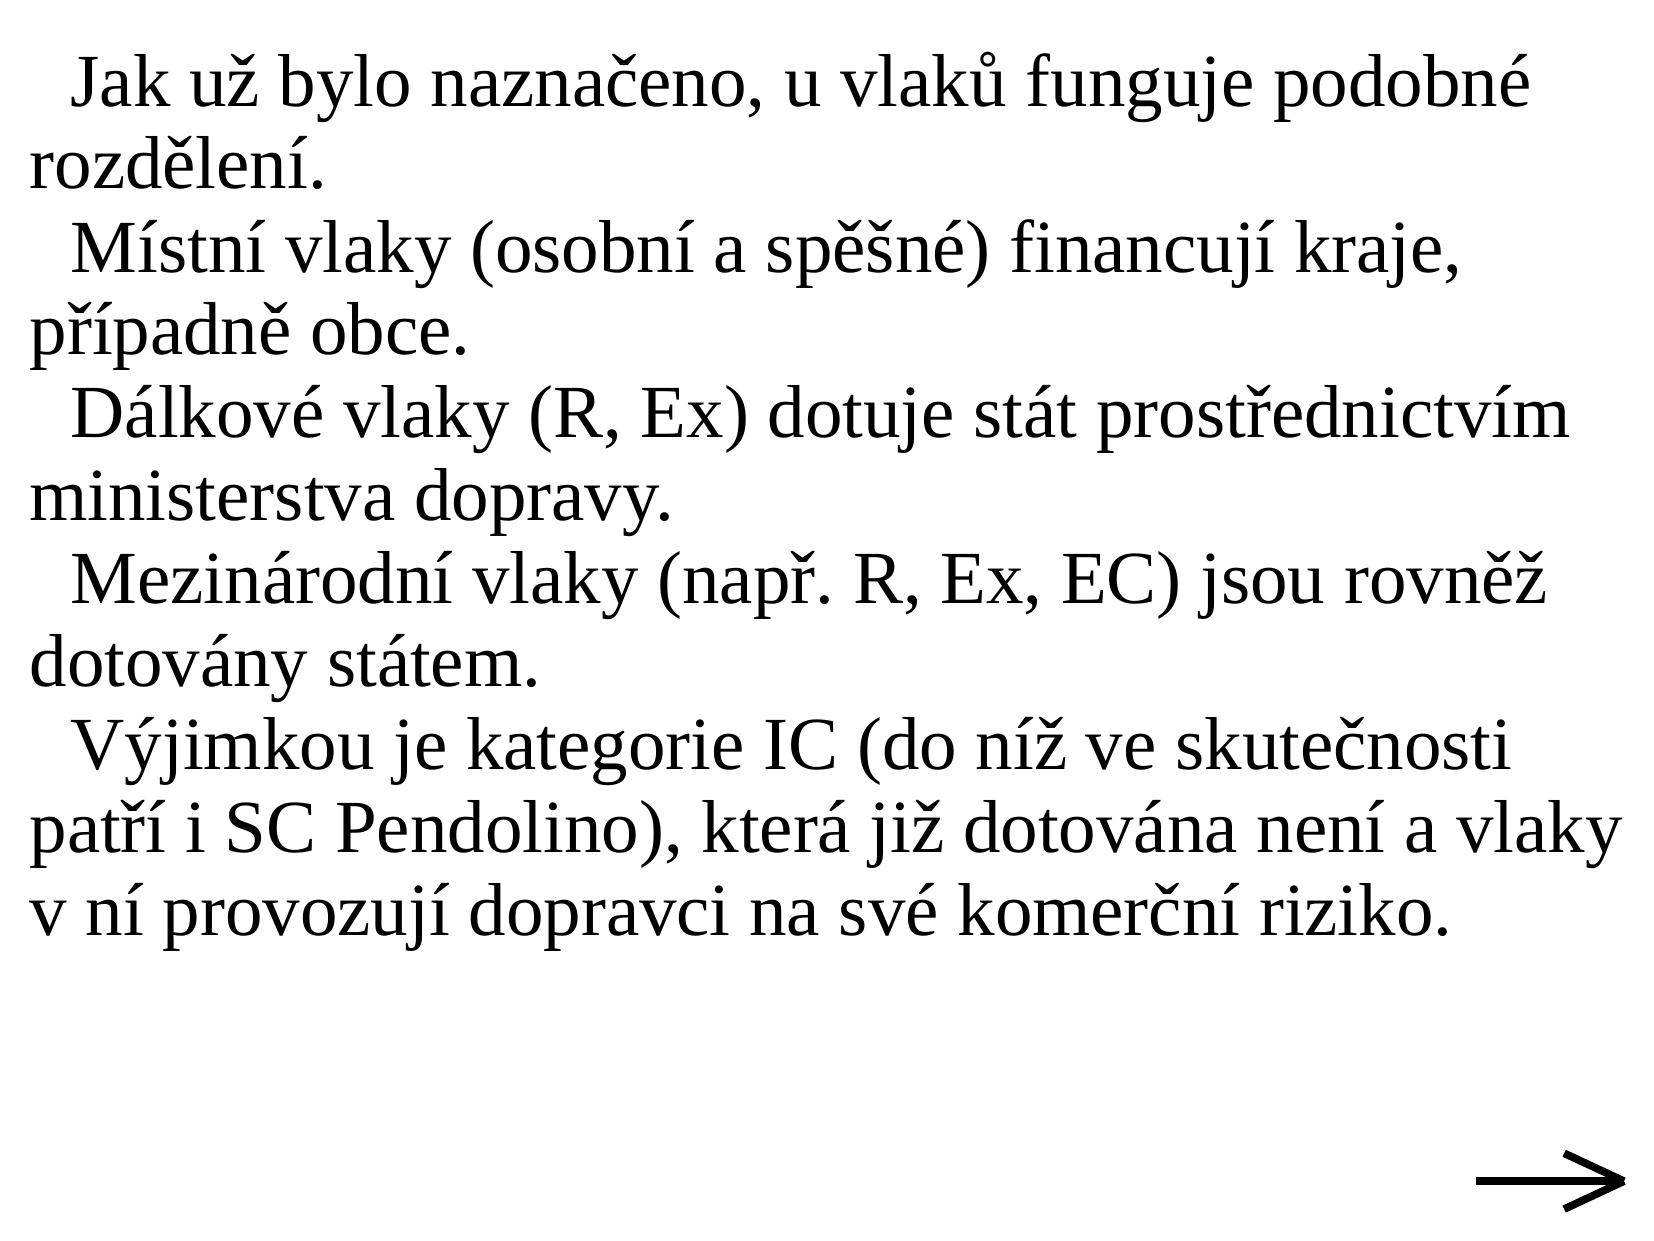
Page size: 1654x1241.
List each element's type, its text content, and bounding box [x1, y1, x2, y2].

text_box Jak už bylo naznačeno, u vlaků funguje podobné rozdělení. Místní vlaky (osobní a spěšné) financují kraje, případně obce. Dálkové vlaky (R, Ex) dotuje stát prostřednictvím ministerstva dopravy. Mezinárodní vlaky (např. R, Ex, EC) jsou rovněž dotovány státem. Výjimkou je kategorie IC (do níž ve skutečnosti patří i SC Pendolino), která již dotována není a vlaky v ní provozují dopravci na své komerční riziko. [14, 31, 1639, 1184]
